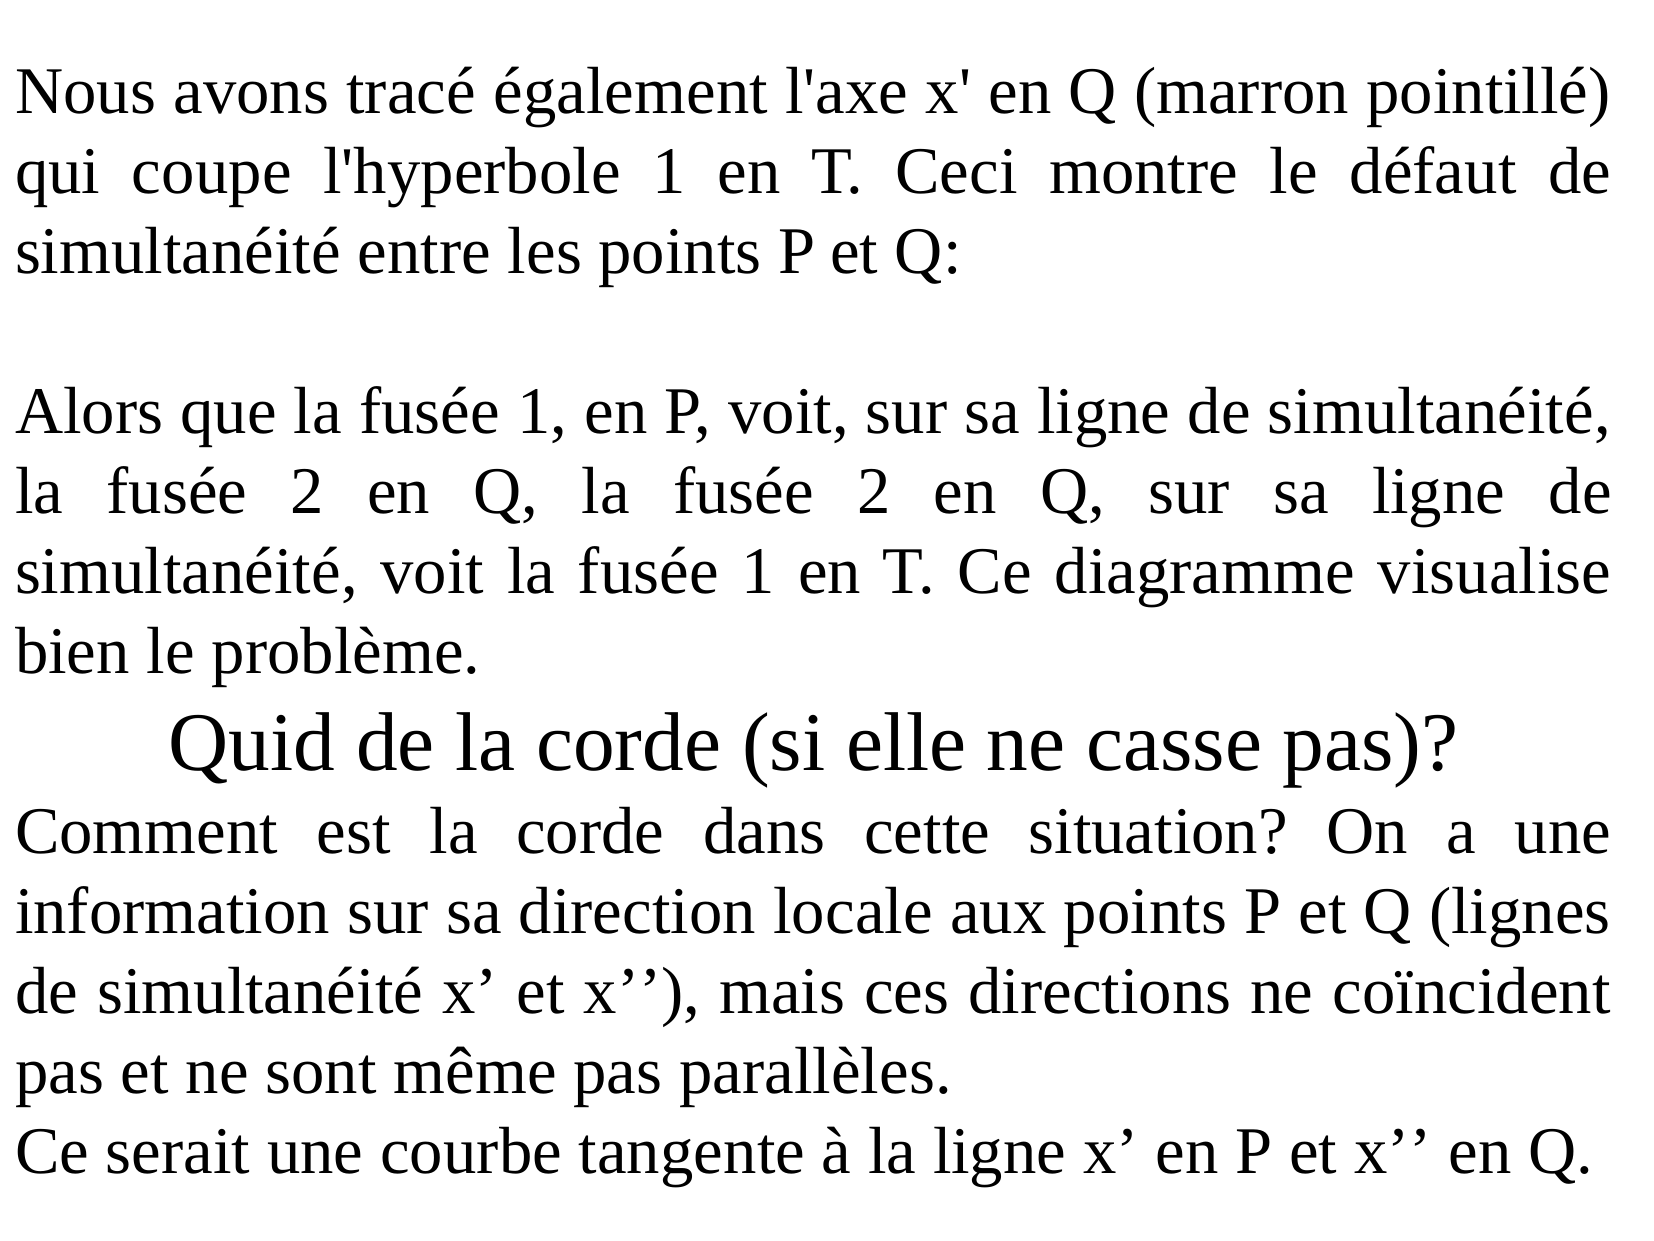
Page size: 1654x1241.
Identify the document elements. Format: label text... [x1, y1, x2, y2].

text_box Nous avons tracé également l'axe x' en Q (marron pointillé) qui coupe l'hyperbole 1 en T. Ceci montre le défaut de simultanéité entre les points P et Q: Alors que la fusée 1, en P, voit, sur sa ligne de simultanéité, la fusée 2 en Q, la fusée 2 en Q, sur sa ligne de simultanéité, voit la fusée 1 en T. Ce diagramme visualise bien le problème. Quid de la corde (si elle ne casse pas)? Comment est la corde dans cette situation? On a une information sur sa direction locale aux points P et Q (lignes de simultanéité x’ et x’’), mais ces directions ne coïncident pas et ne sont même pas parallèles. Ce serait une courbe tangente à la ligne x’ en P et x’’ en Q. [0, 39, 1630, 1241]
